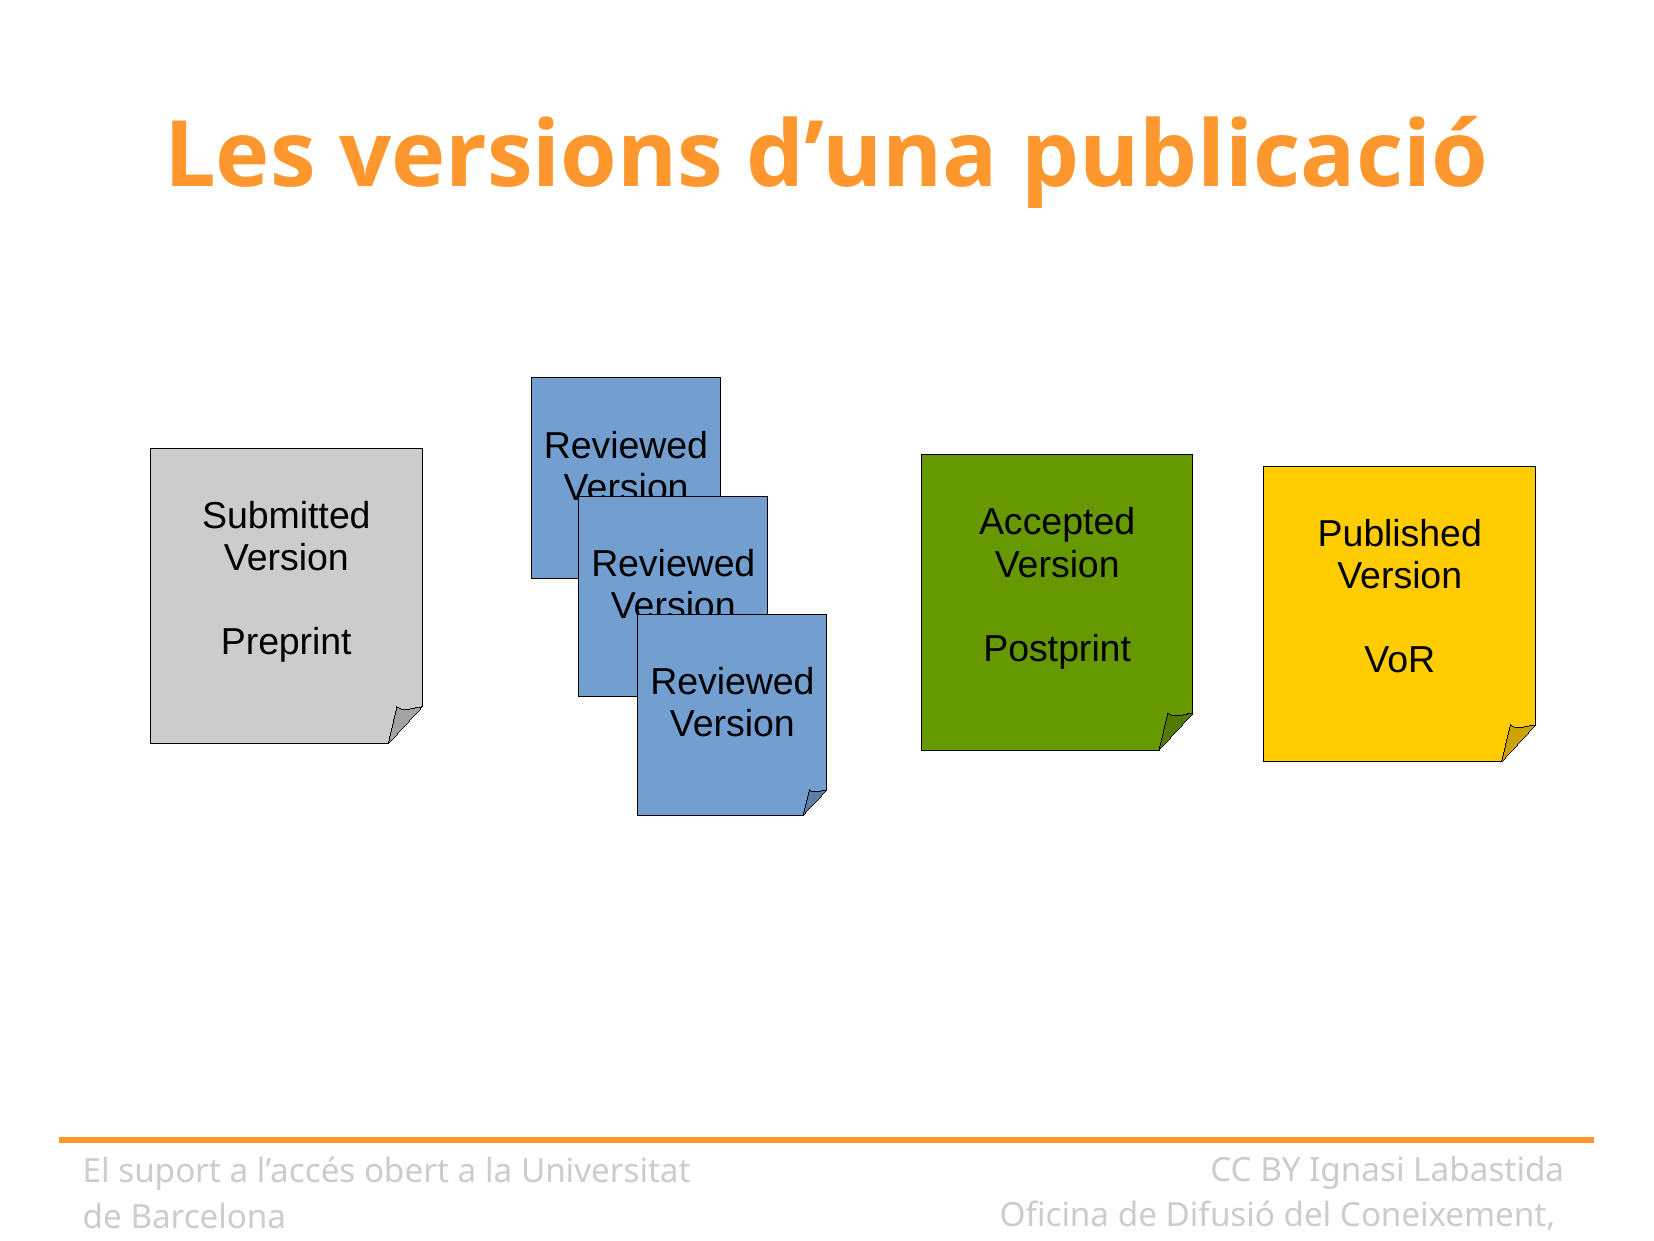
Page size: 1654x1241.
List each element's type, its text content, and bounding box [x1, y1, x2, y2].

text_box Reviewed Version [578, 496, 768, 697]
text_box Submitted Version Preprint [150, 448, 423, 744]
text_box Reviewed Version [637, 614, 827, 816]
title Les versions d’una publicació [82, 49, 1571, 257]
text_box Accepted Version Postprint [921, 454, 1193, 751]
text_box Published Version VoR [1263, 466, 1536, 762]
text_box Reviewed Version [531, 377, 721, 579]
